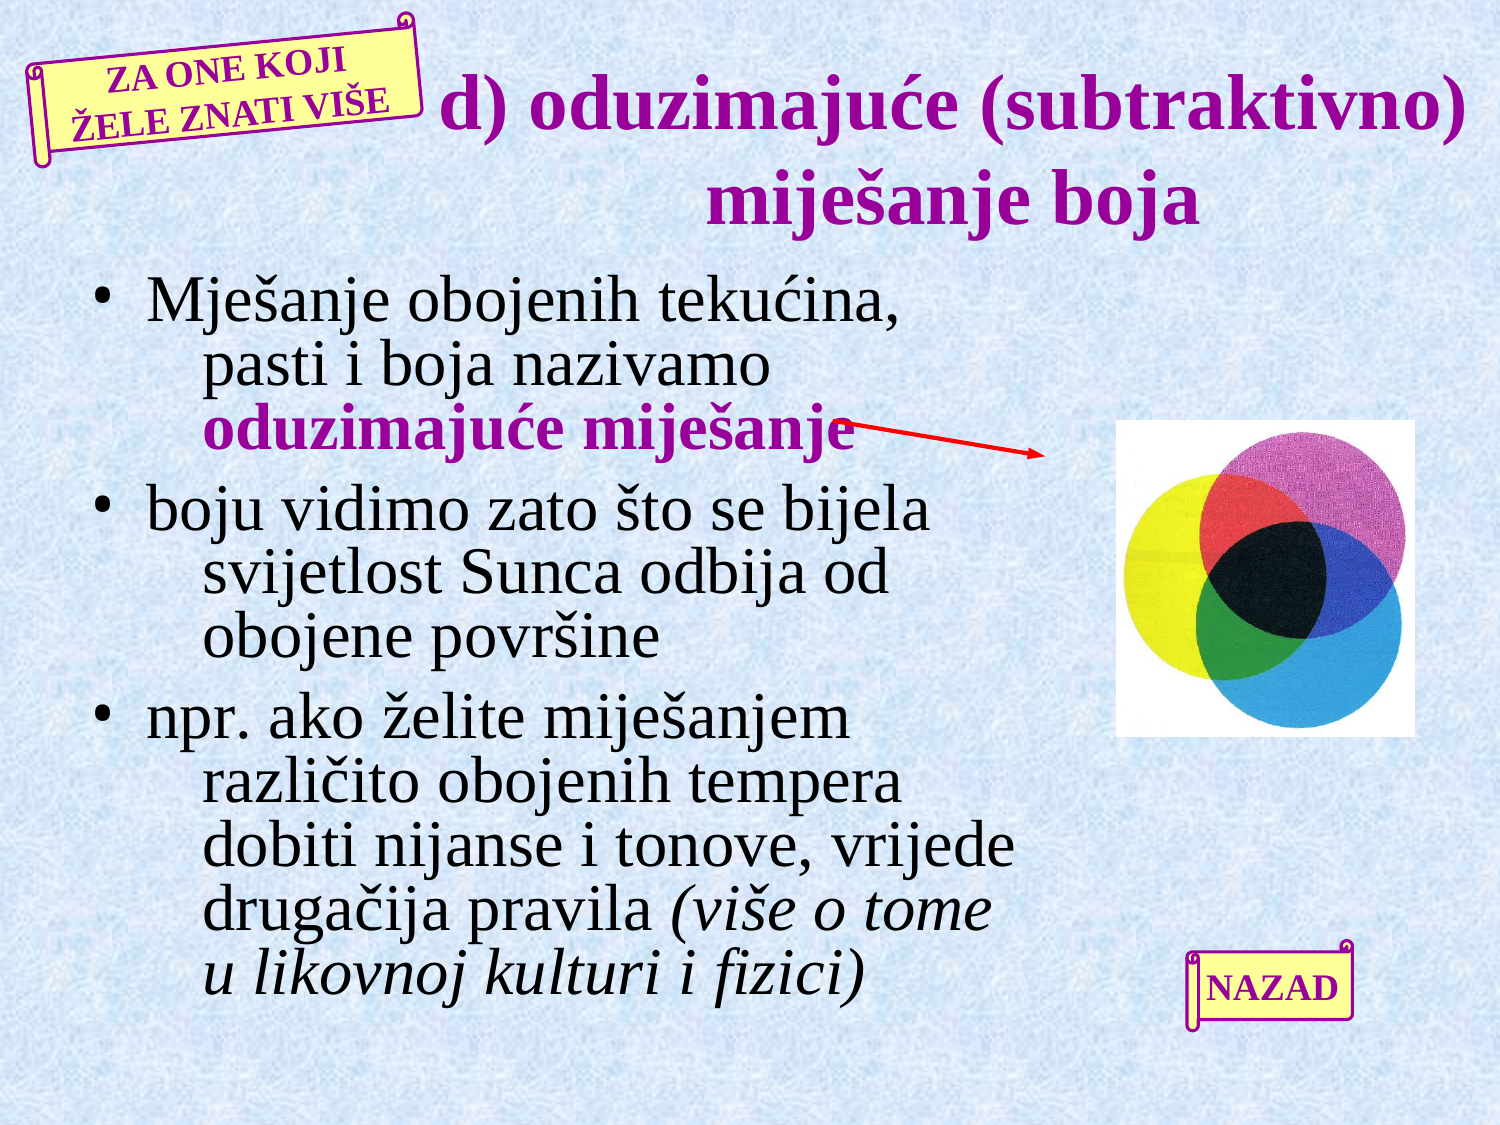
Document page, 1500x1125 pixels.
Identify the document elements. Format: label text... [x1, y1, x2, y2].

list Mješanje obojenih tekućina, pasti i boja nazivamo oduzimajuće miješanje boju vidimo zato što se bijela svijetlost Sunca odbija od obojene površine npr. ako želite miješanjem različito obojenih tempera dobiti nijanse i tonove, vrijede drugačija pravila (više o tome u likovnoj kulturi i fizici) [75, 262, 1046, 1071]
picture [1116, 420, 1415, 737]
title d) oduzimajuće (subtraktivno) miješanje boja [407, 42, 1500, 231]
text_box ZA ONE KOJI ŽELE ZNATI VIŠE [26, 12, 423, 167]
text_box NAZAD [1187, 940, 1353, 1031]
